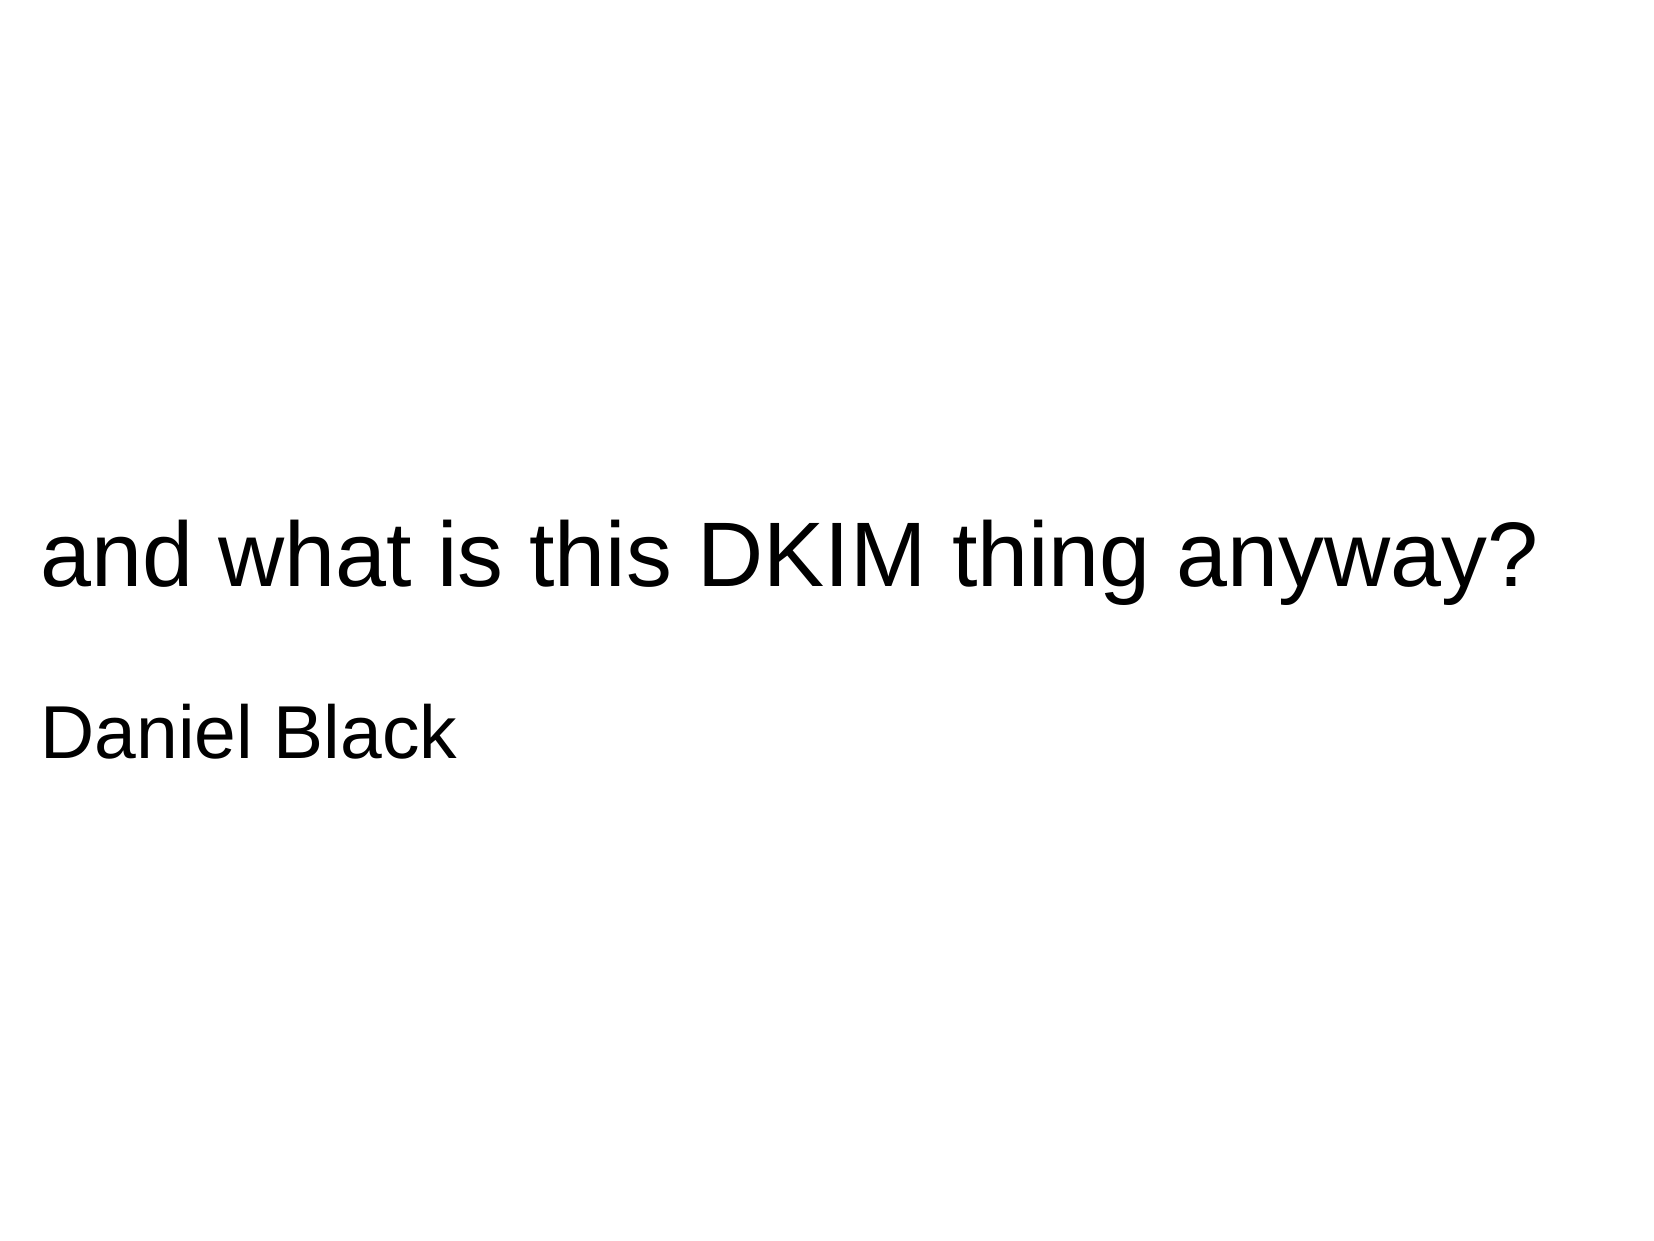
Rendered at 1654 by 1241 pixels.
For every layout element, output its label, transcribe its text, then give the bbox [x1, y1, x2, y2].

text_box and what is this DKIM thing anyway? Daniel Black [25, 412, 1555, 782]
